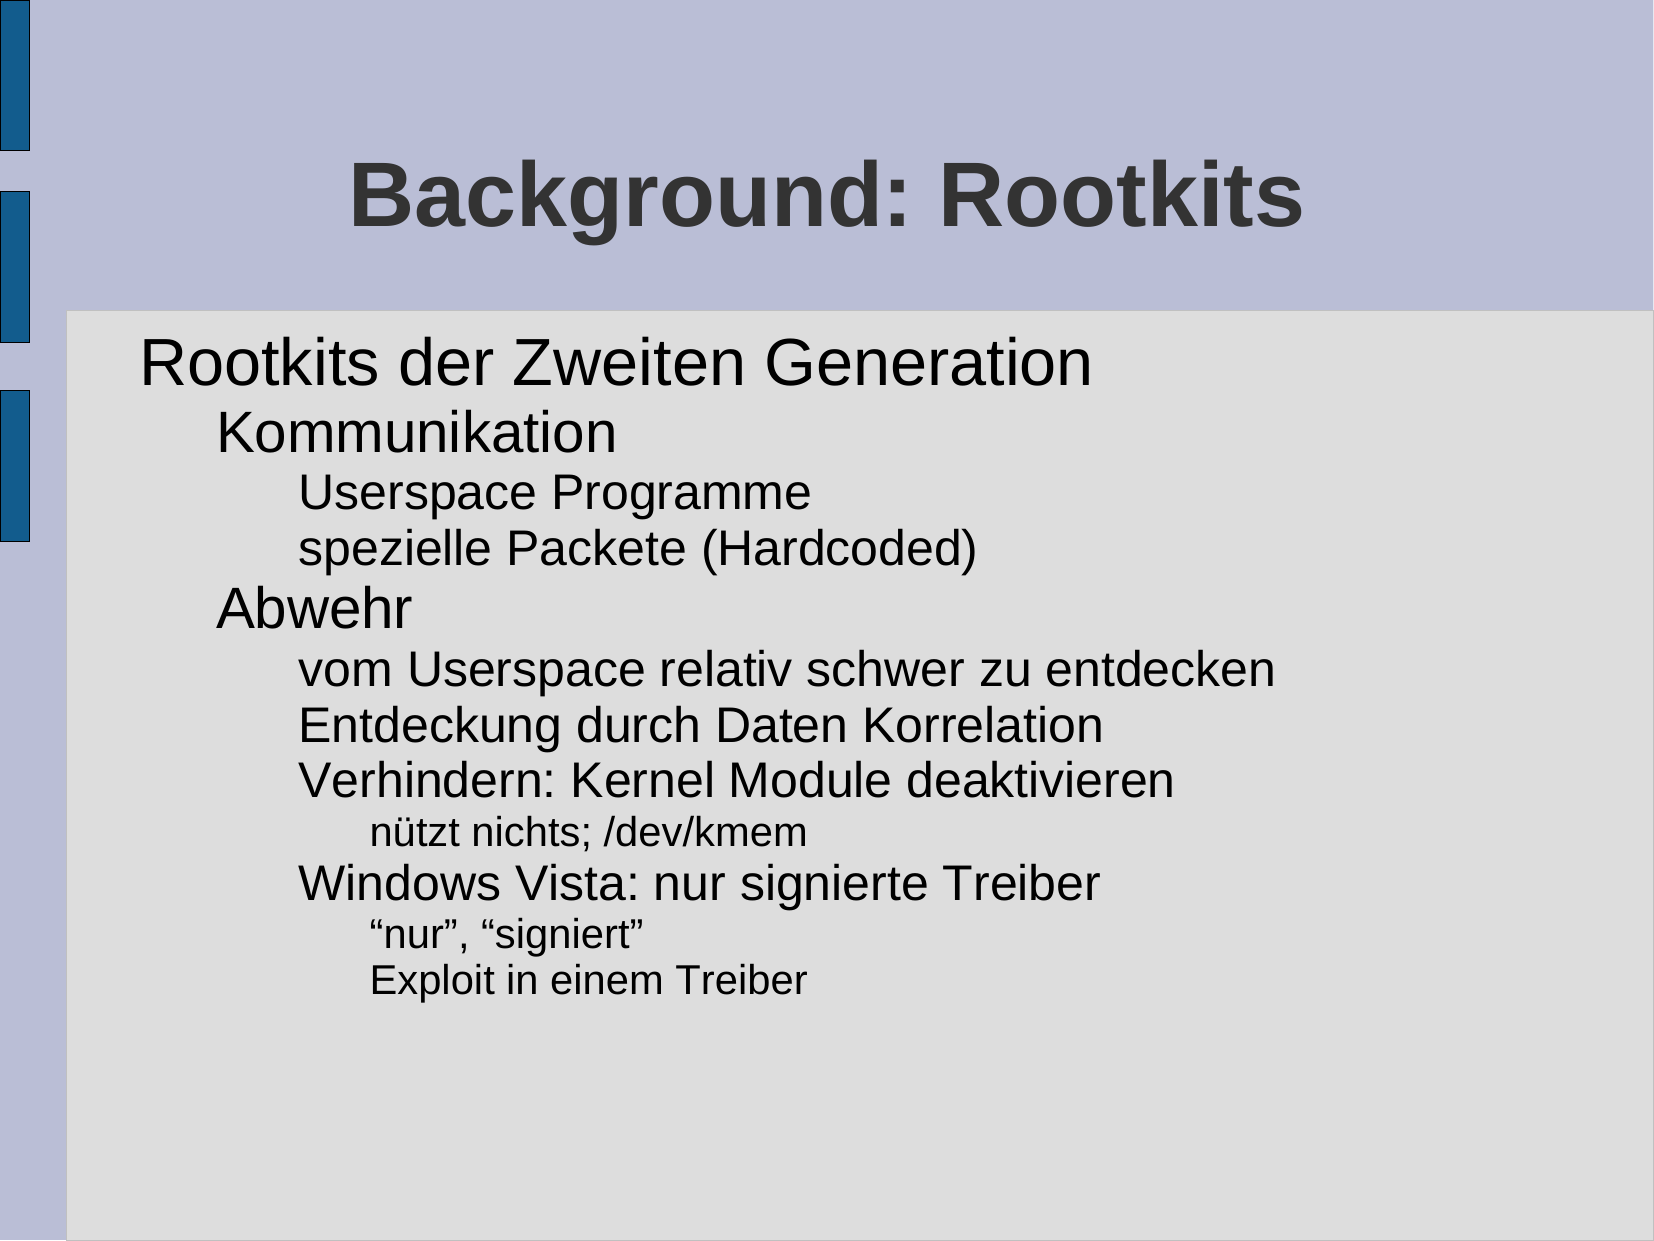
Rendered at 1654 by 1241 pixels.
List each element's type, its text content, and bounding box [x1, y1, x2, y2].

title Background: Rootkits [121, 91, 1534, 299]
list Rootkits der Zweiten Generation Kommunikation Userspace Programme spezielle Packete (Hardcoded) Abwehr vom Userspace relativ schwer zu entdecken Entdeckung durch Daten Korrelation Verhindern: Kernel Module deaktivieren nützt nichts; /dev/kmem Windows Vista: nur signierte Treiber “nur”, “signiert” Exploit in einem Treiber [121, 324, 1534, 1241]
